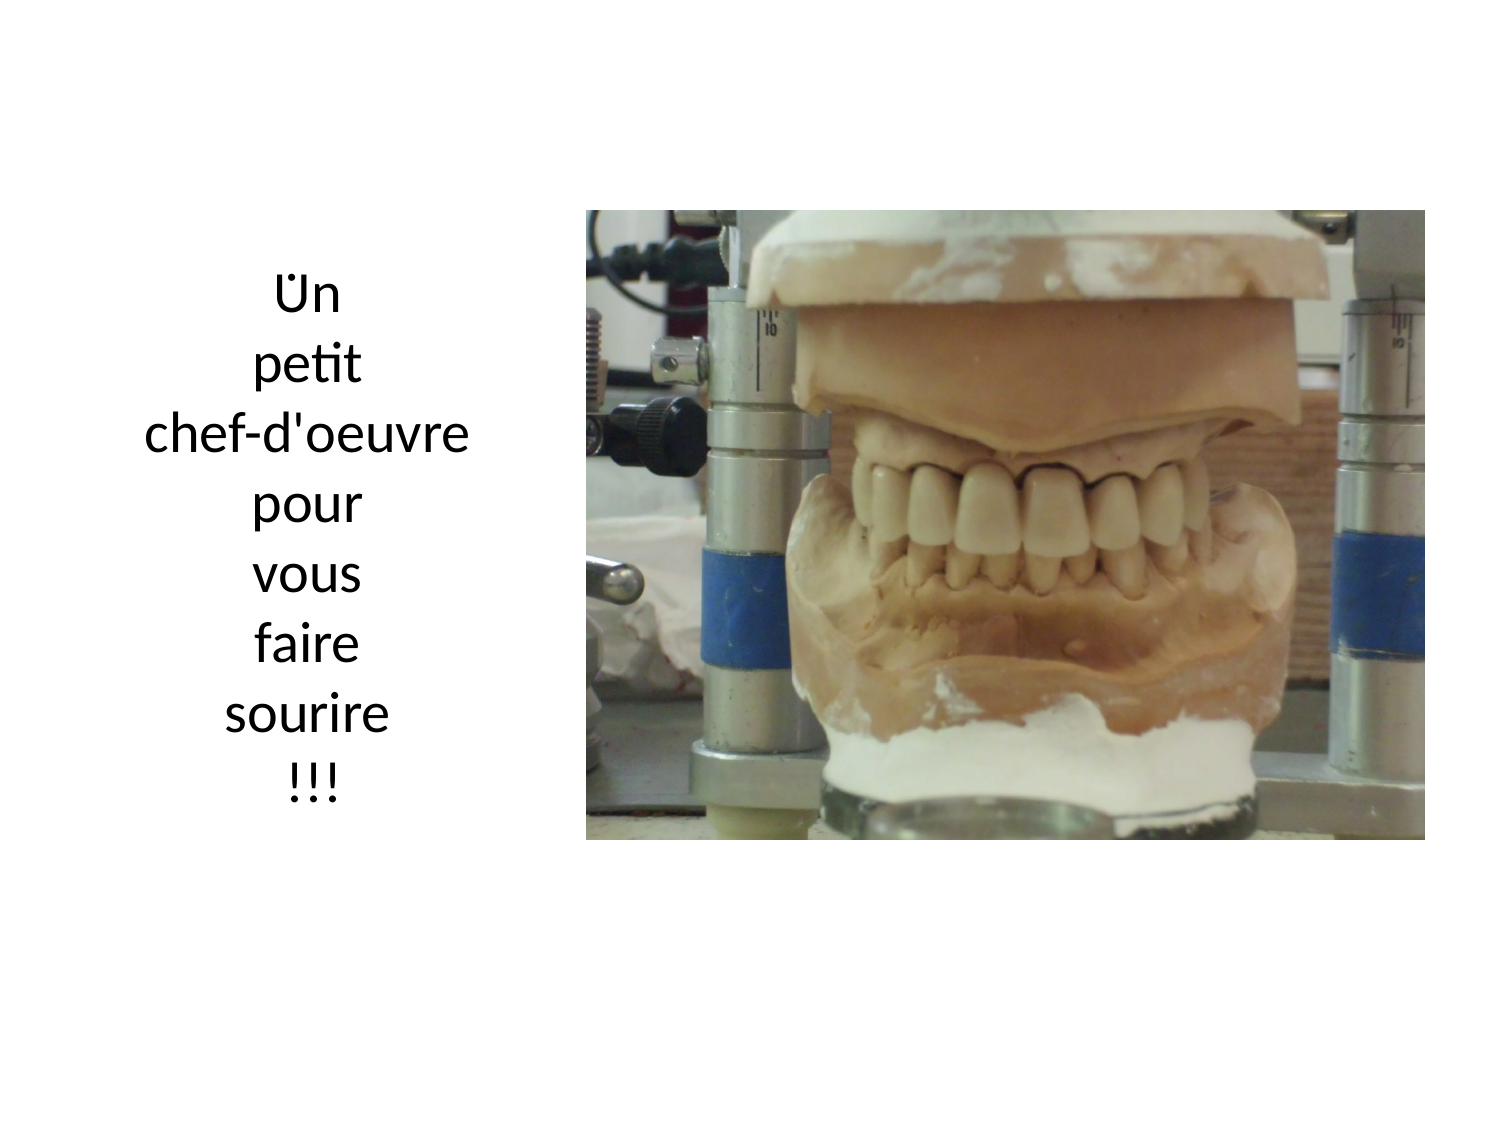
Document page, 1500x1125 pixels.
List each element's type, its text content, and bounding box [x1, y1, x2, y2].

title Un petit chef-d'oeuvre pour vous faire sourire !!! [67, 177, 562, 886]
list [75, 235, 569, 1005]
picture [586, 210, 1425, 840]
